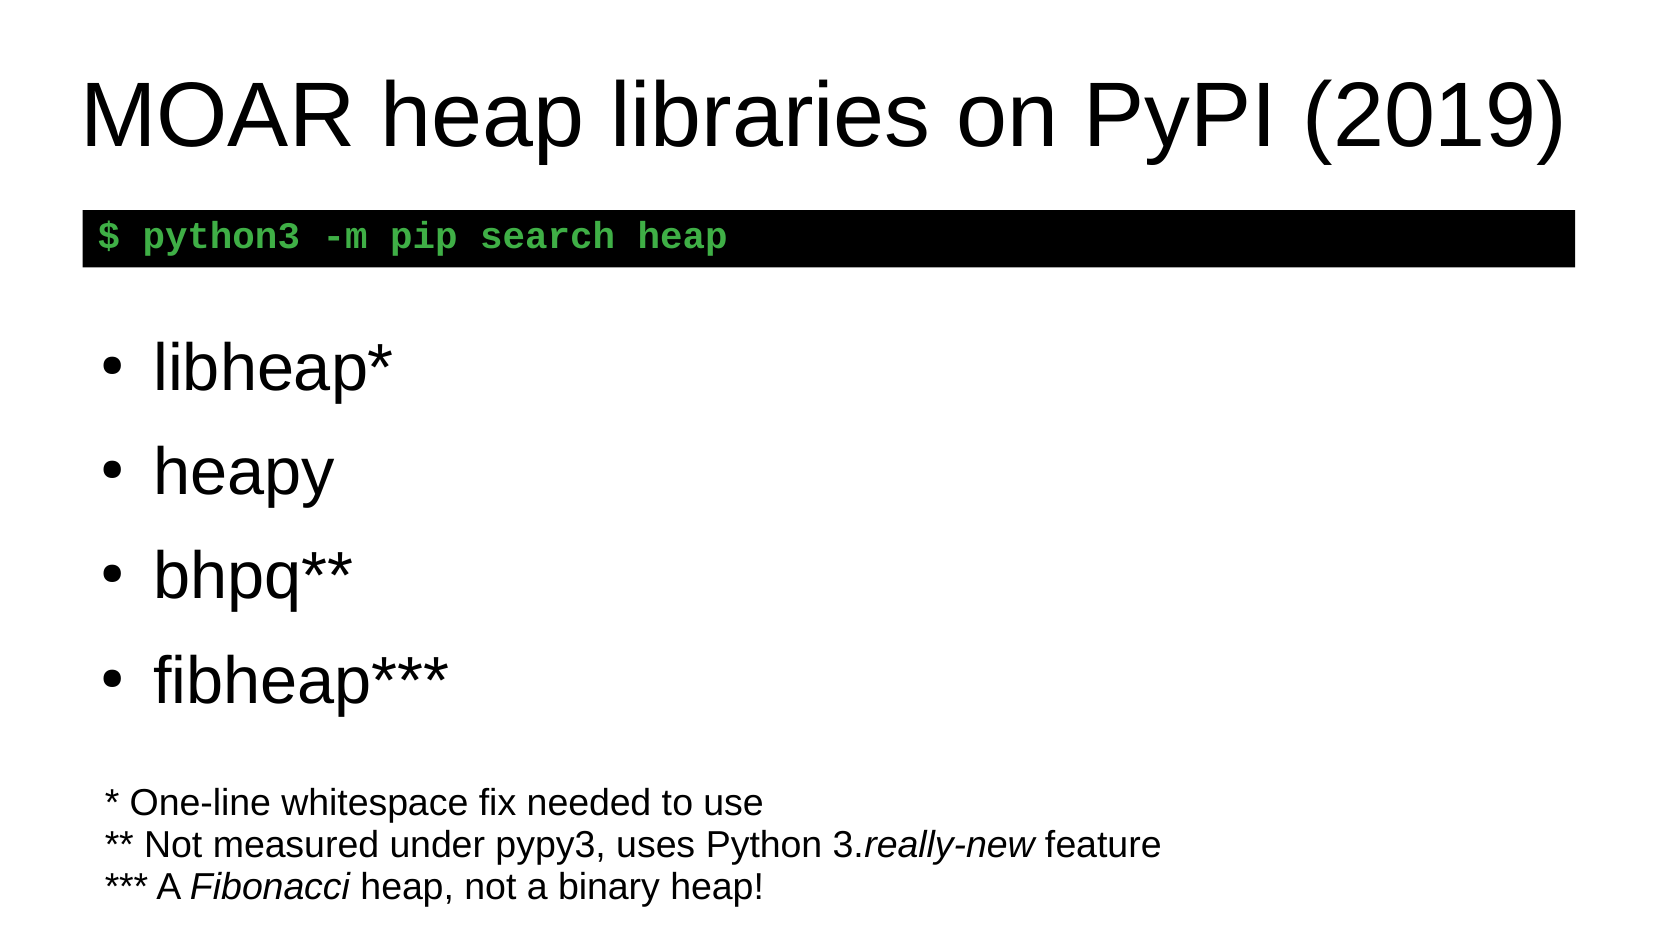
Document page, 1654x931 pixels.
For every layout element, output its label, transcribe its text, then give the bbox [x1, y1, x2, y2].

title MOAR heap libraries on PyPI (2019) [60, 12, 1591, 218]
list libheap* heapy bhpq** fibheap*** [82, 330, 1571, 758]
text_box * One-line whitespace fix needed to use ** Not measured under pypy3, uses Python 3.really-new feature *** A Fibonacci heap, not a binary heap! [90, 774, 1561, 916]
text_box $ python3 -m pip search heap [82, 210, 1576, 268]
